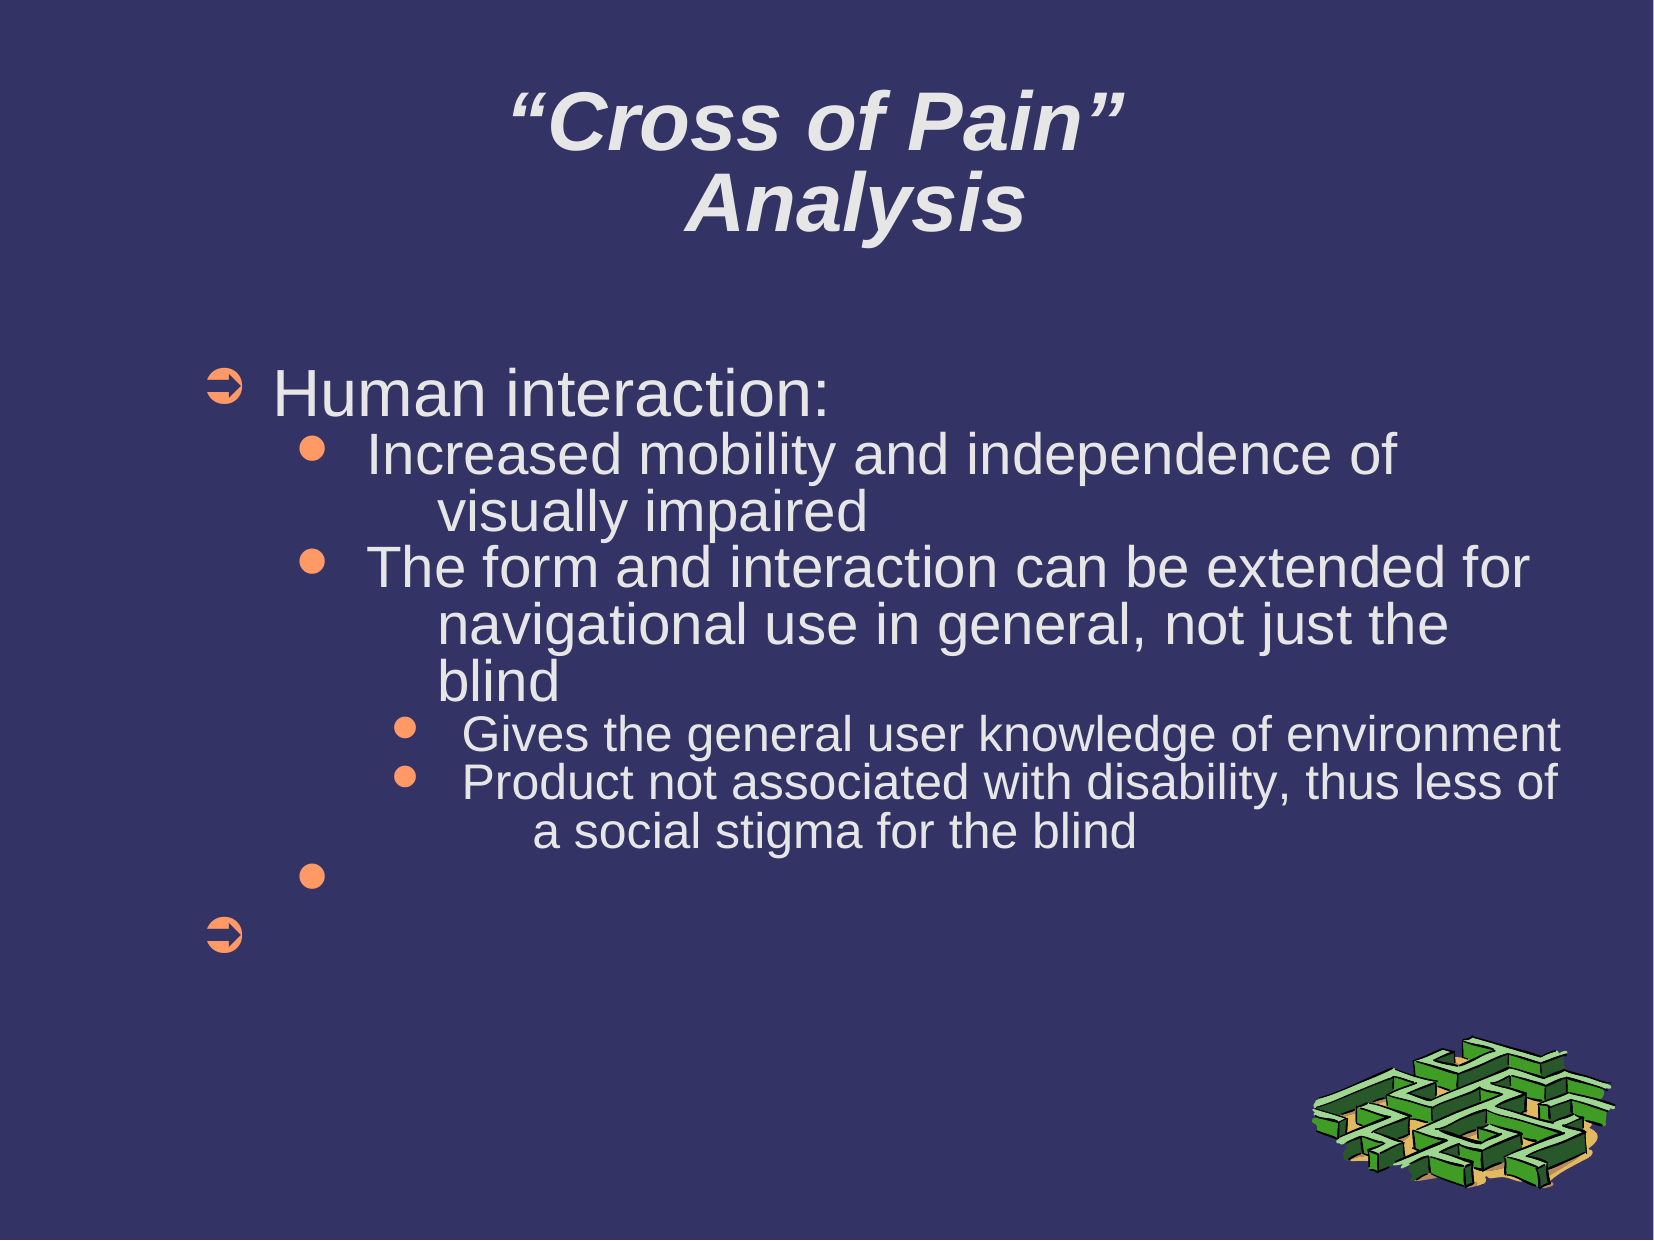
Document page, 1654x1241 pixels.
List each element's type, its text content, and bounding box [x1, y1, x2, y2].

title “Cross of Pain” Analysis [121, 63, 1534, 271]
list Human interaction: Increased mobility and independence of visually impaired The form and interaction can be extended for navigational use in general, not just the blind Gives the general user knowledge of environment Product not associated with disability, thus less of a social stigma for the blind [178, 364, 1569, 1146]
